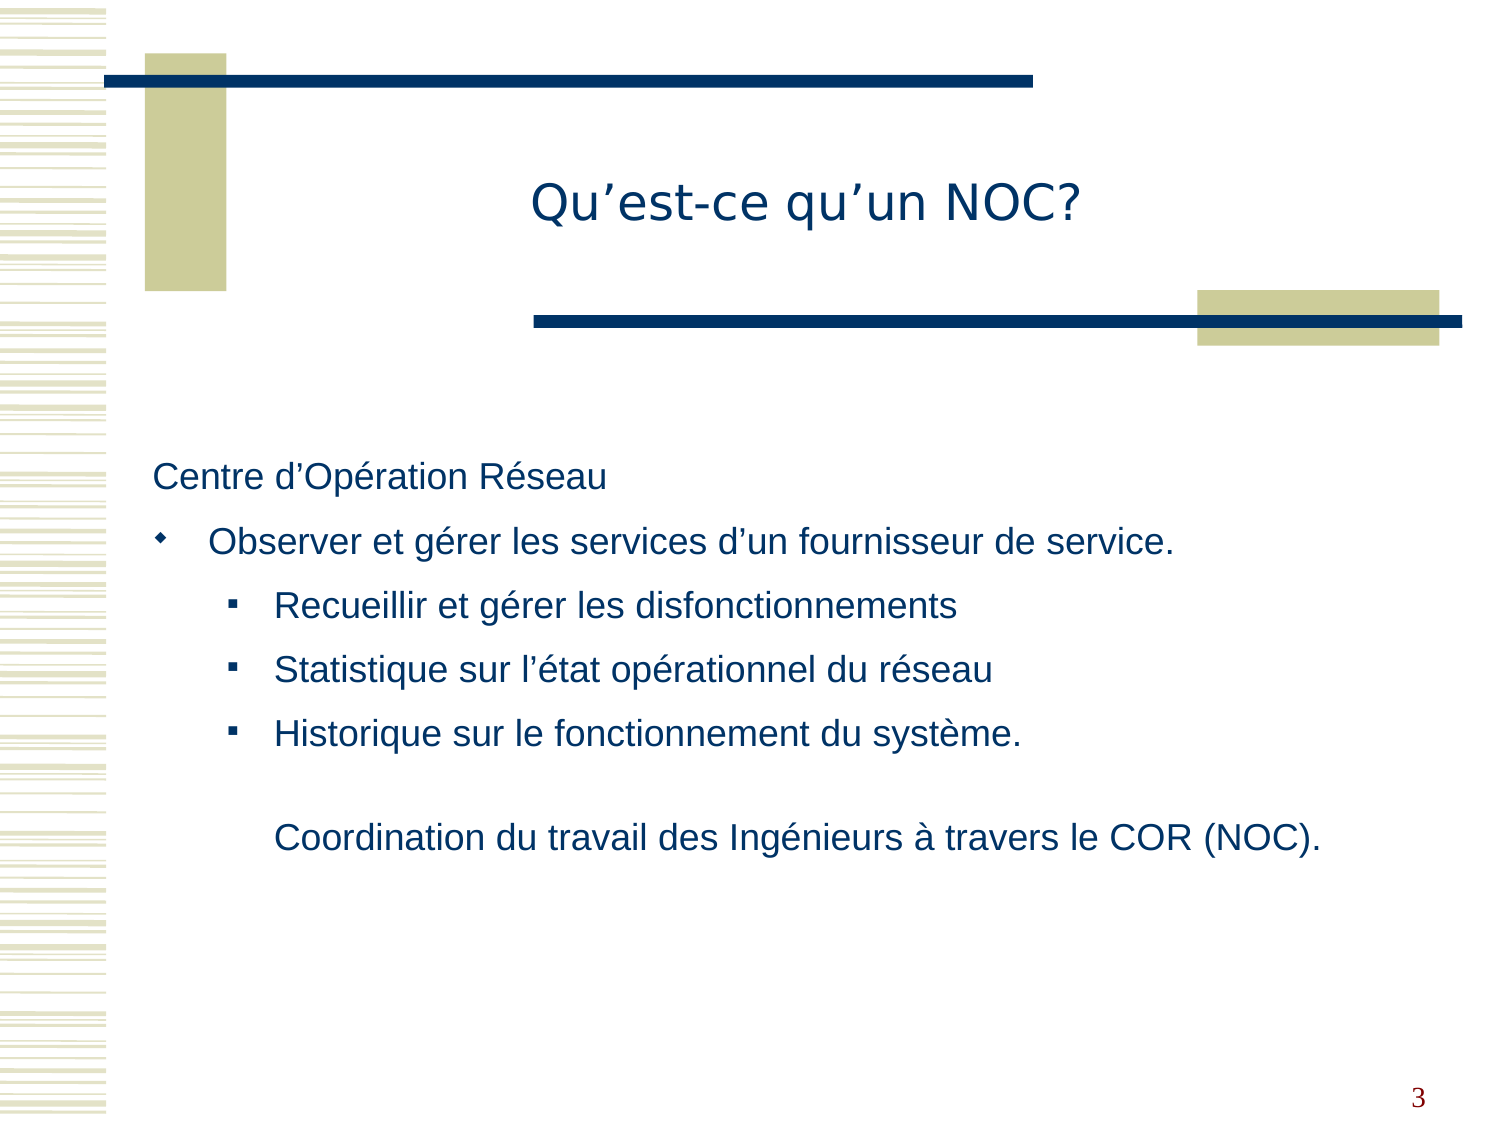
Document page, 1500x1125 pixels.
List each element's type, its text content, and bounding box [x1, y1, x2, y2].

list Centre d’Opération Réseau Observer et gérer les services d’un fournisseur de service. Recueillir et gérer les disfonctionnements Statistique sur l’état opérationnel du réseau Historique sur le fonctionnement du système. Coordination du travail des Ingénieurs à travers le COR (NOC). [137, 437, 1444, 957]
title Qu’est-ce qu’un NOC? [225, 99, 1437, 289]
